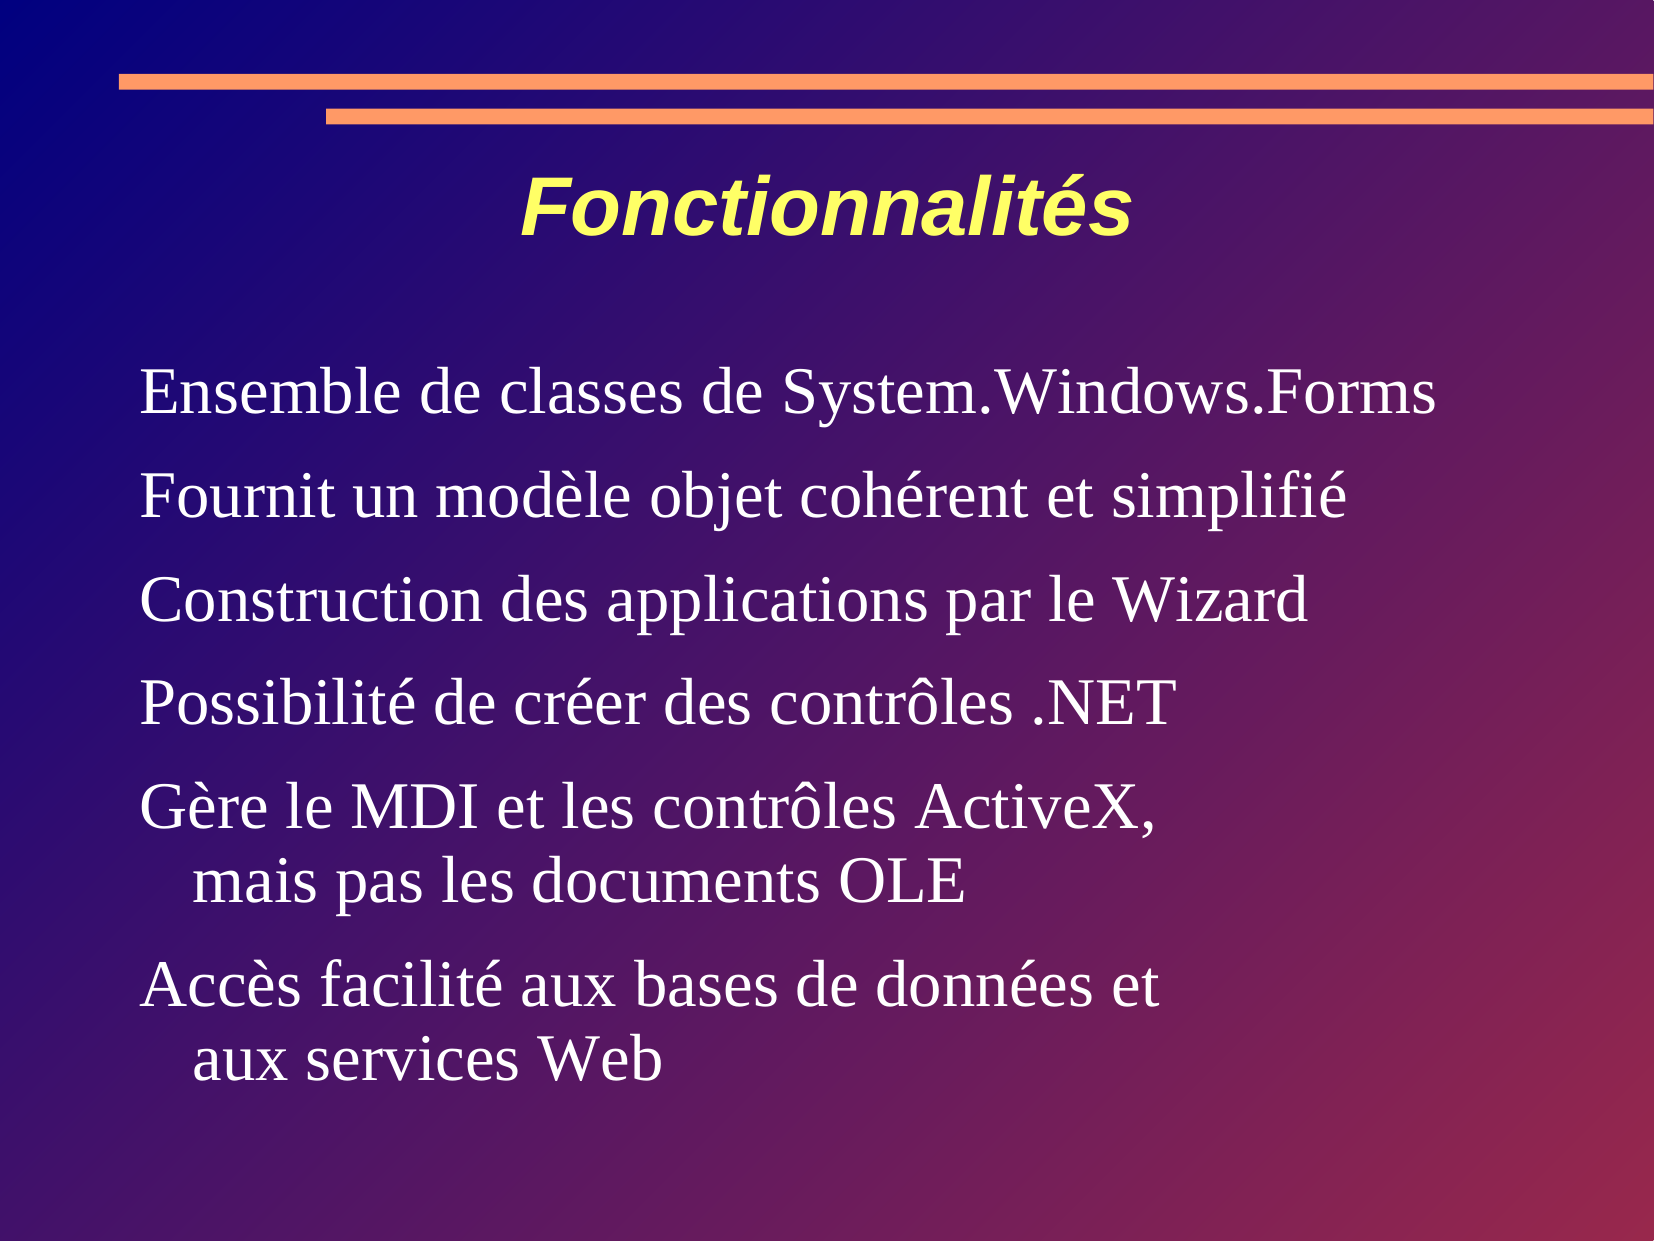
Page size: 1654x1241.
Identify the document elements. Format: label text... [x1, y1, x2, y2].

list Ensemble de classes de System.Windows.Forms Fournit un modèle objet cohérent et simplifié Construction des applications par le Wizard Possibilité de créer des contrôles .NET Gère le MDI et les contrôles ActiveX, mais pas les documents OLE Accès facilité aux bases de données et aux services Web [121, 354, 1534, 1095]
title Fonctionnalités [121, 102, 1534, 311]
